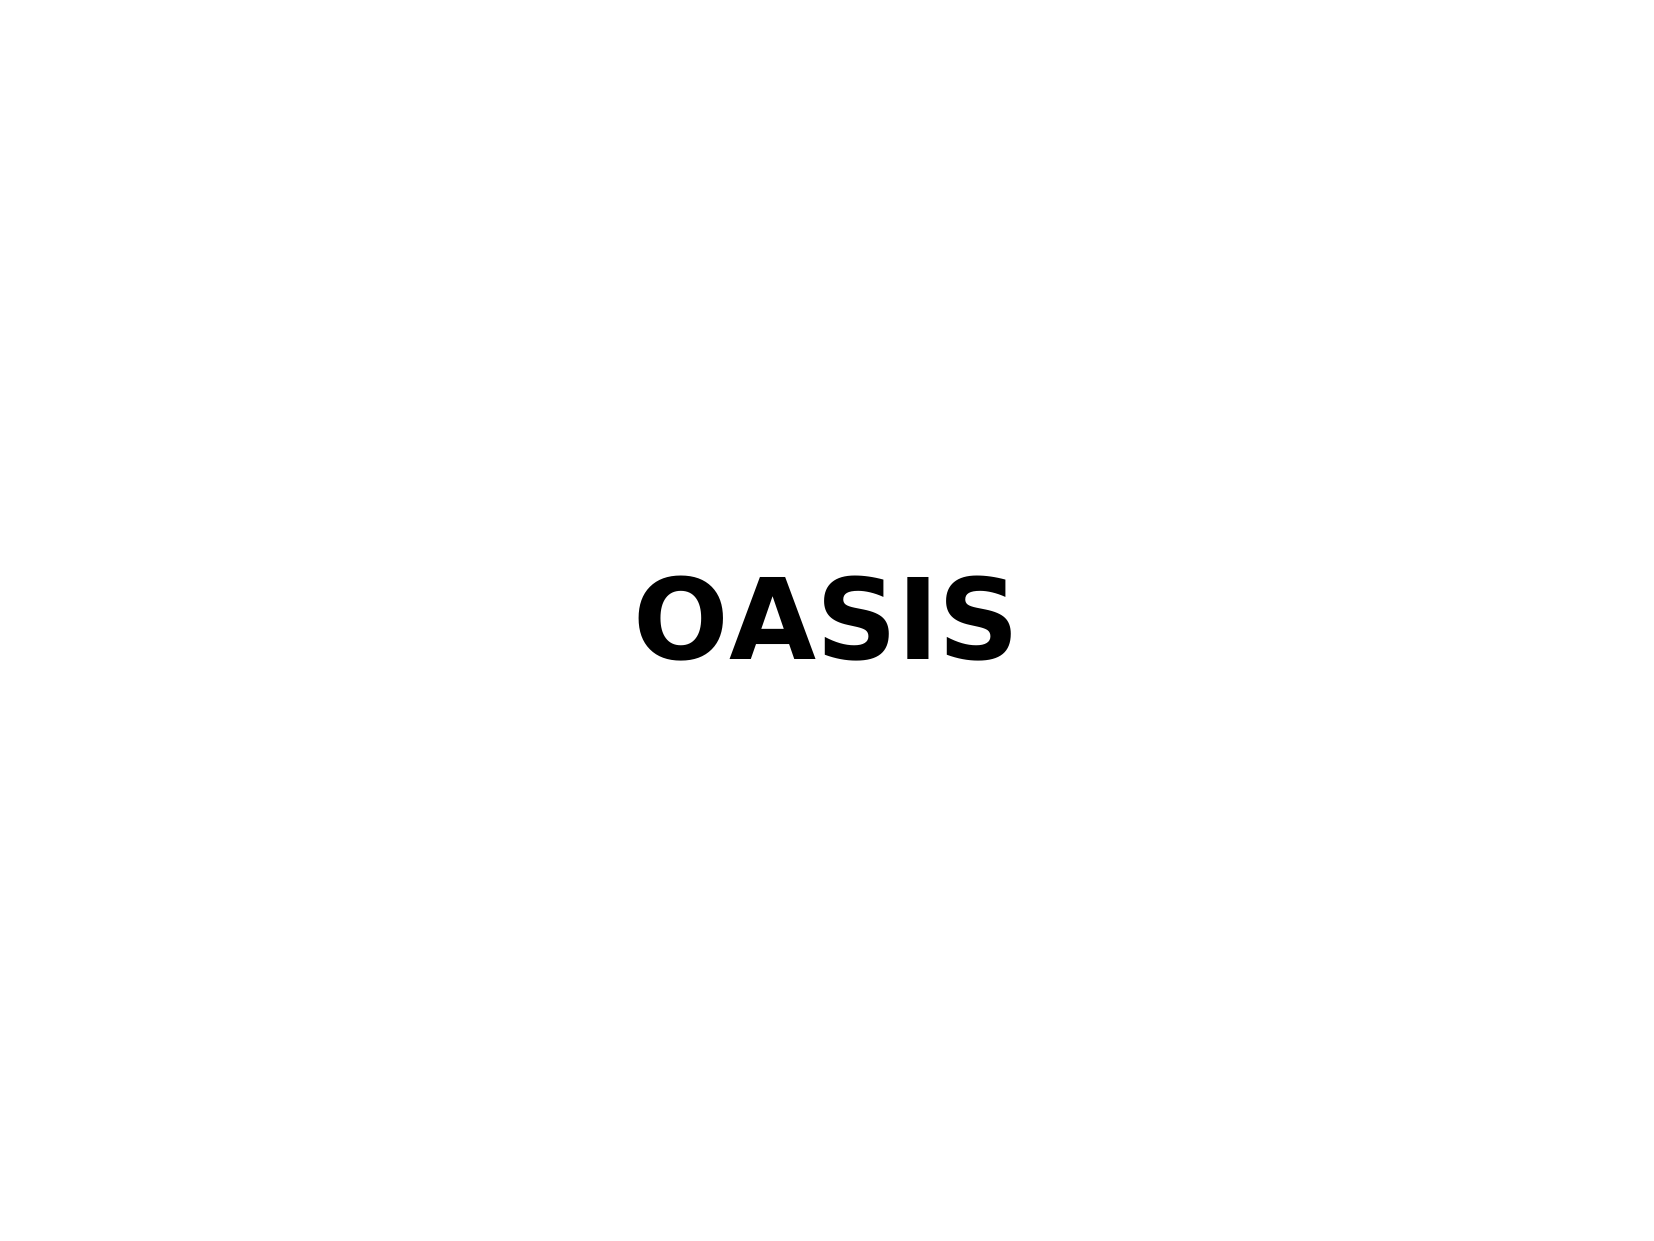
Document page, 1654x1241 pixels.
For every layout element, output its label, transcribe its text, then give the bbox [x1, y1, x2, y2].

subtitle OASIS [0, 0, 1654, 1241]
